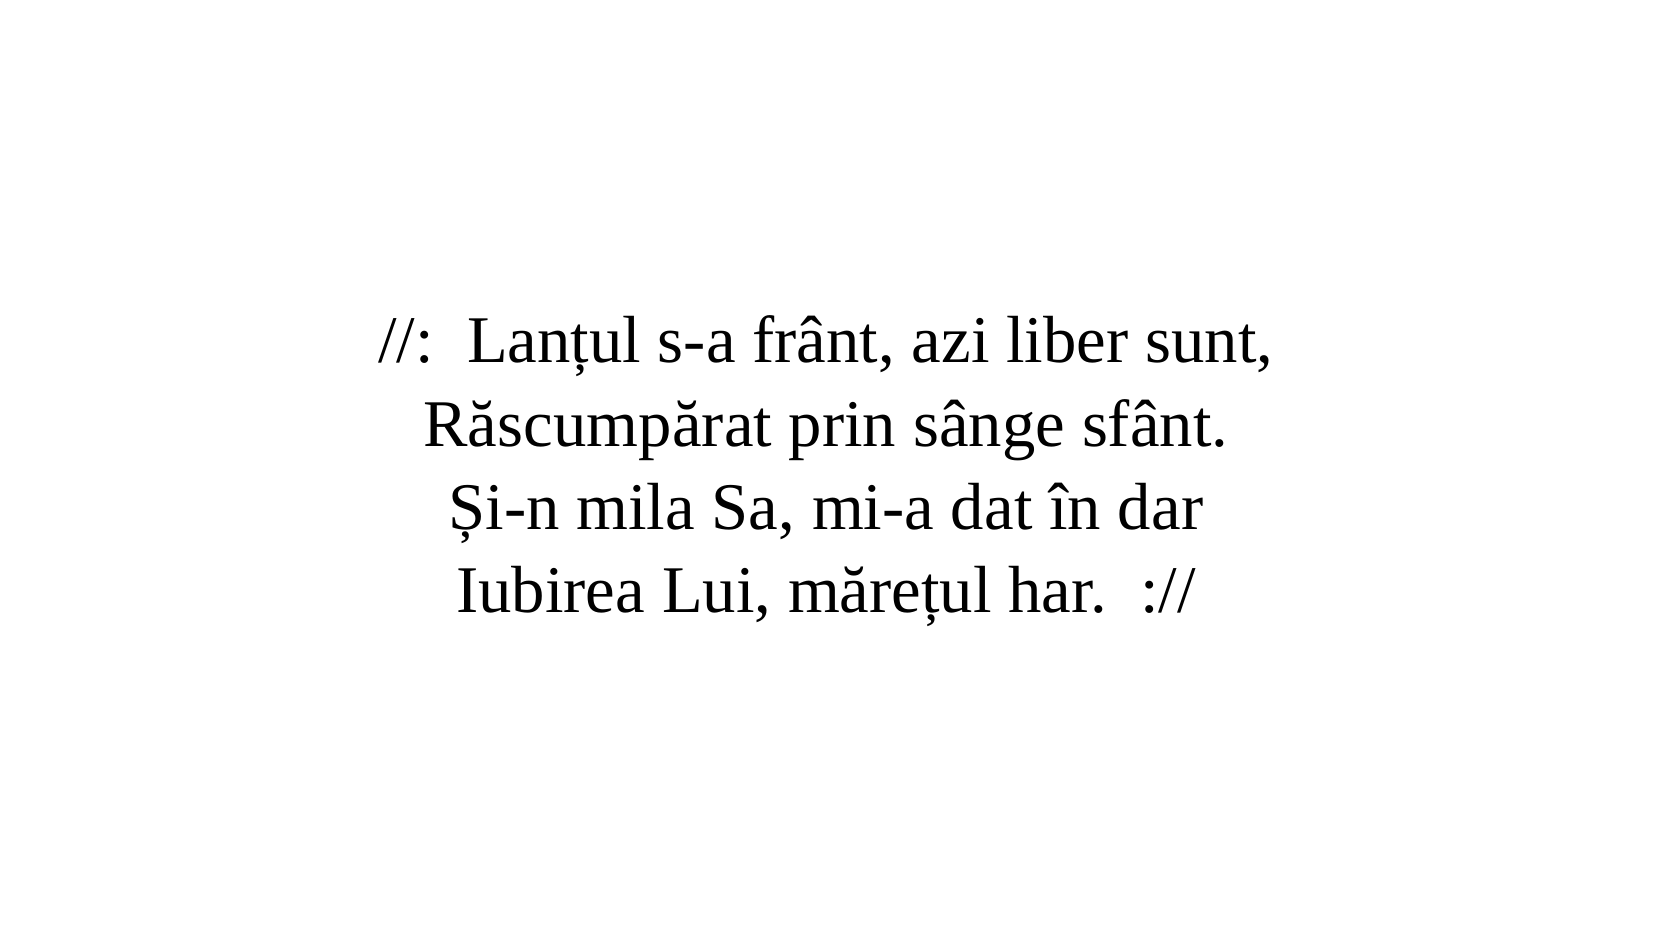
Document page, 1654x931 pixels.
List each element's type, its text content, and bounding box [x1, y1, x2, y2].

subtitle //: Lanțul s-a frânt, azi liber sunt, Răscumpărat prin sânge sfânt. Și-n mila Sa, mi-a dat în dar Iubirea Lui, mărețul har. :// [300, 150, 1354, 781]
